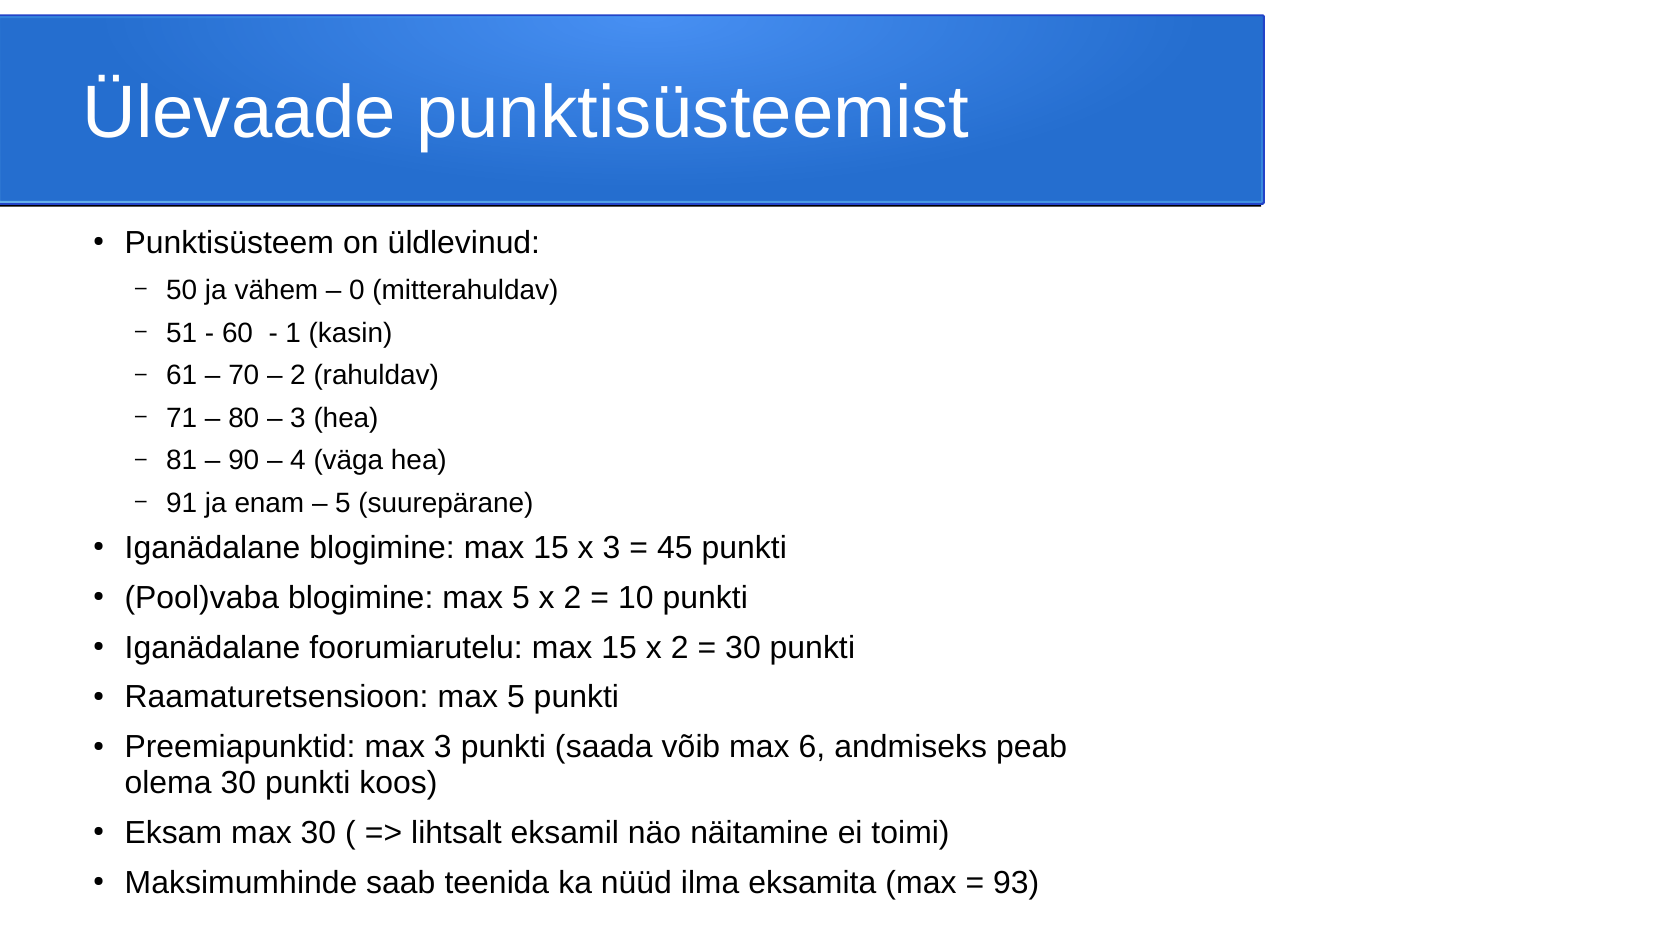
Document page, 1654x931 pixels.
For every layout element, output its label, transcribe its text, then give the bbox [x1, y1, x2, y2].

list Punktisüsteem on üldlevinud: 50 ja vähem – 0 (mitterahuldav) 51 - 60 - 1 (kasin) 61 – 70 – 2 (rahuldav) 71 – 80 – 3 (hea) 81 – 90 – 4 (väga hea) 91 ja enam – 5 (suurepärane) Iganädalane blogimine: max 15 x 3 = 45 punkti (Pool)vaba blogimine: max 5 x 2 = 10 punkti Iganädalane foorumiarutelu: max 15 x 2 = 30 punkti Raamaturetsensioon: max 5 punkti Preemiapunktid: max 3 punkti (saada võib max 6, andmiseks peab olema 30 punkti koos) Eksam max 30 ( => lihtsalt eksamil näo näitamine ei toimi) Maksimumhinde saab teenida ka nüüd ilma eksamita (max = 93) [82, 224, 1099, 910]
title Ülevaade punktisüsteemist [82, 35, 1235, 189]
